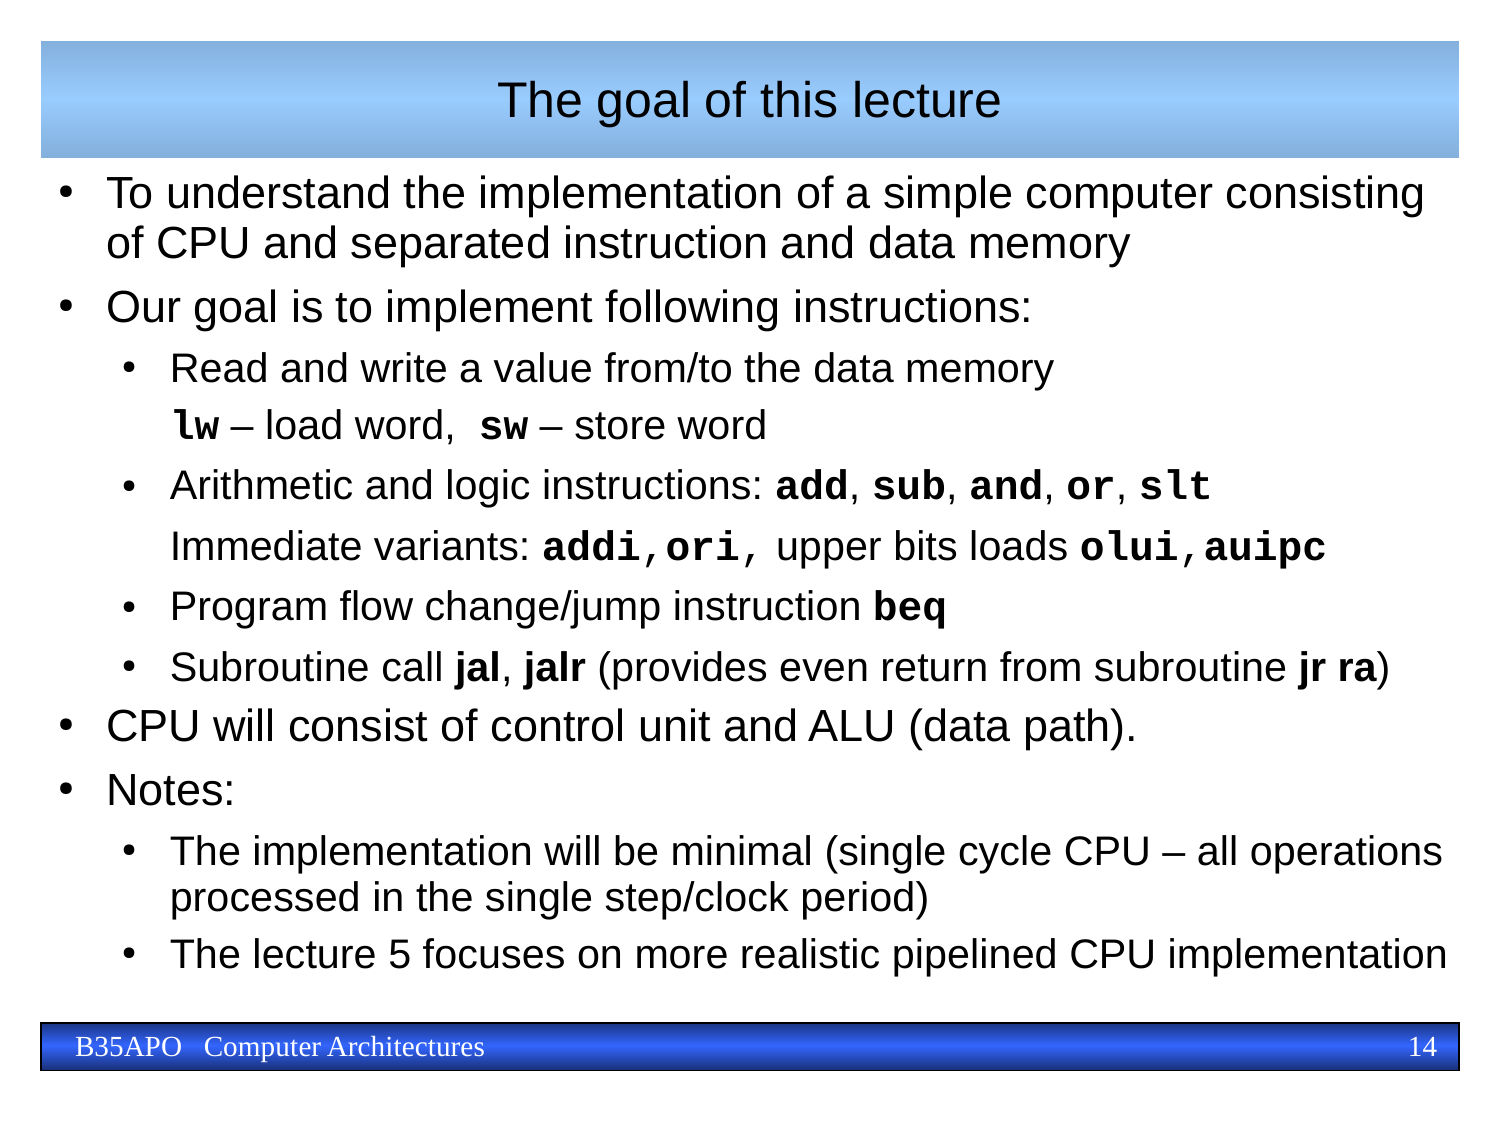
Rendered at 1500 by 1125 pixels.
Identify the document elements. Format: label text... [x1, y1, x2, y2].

list To understand the implementation of a simple computer consisting of CPU and separated instruction and data memory Our goal is to implement following instructions: Read and write a value from/to the data memory lw – load word, sw – store word Arithmetic and logic instructions: add, sub, and, or, slt Immediate variants: addi,ori, upper bits loads olui,auipc Program flow change/jump instruction beq Subroutine call jal, jalr (provides even return from subroutine jr ra) CPU will consist of control unit and ALU (data path). Notes: The implementation will be minimal (single cycle CPU – all operations processed in the single step/clock period) The lecture 5 focuses on more realistic pipelined CPU implementation [42, 167, 1458, 1019]
title The goal of this lecture [41, 41, 1459, 158]
